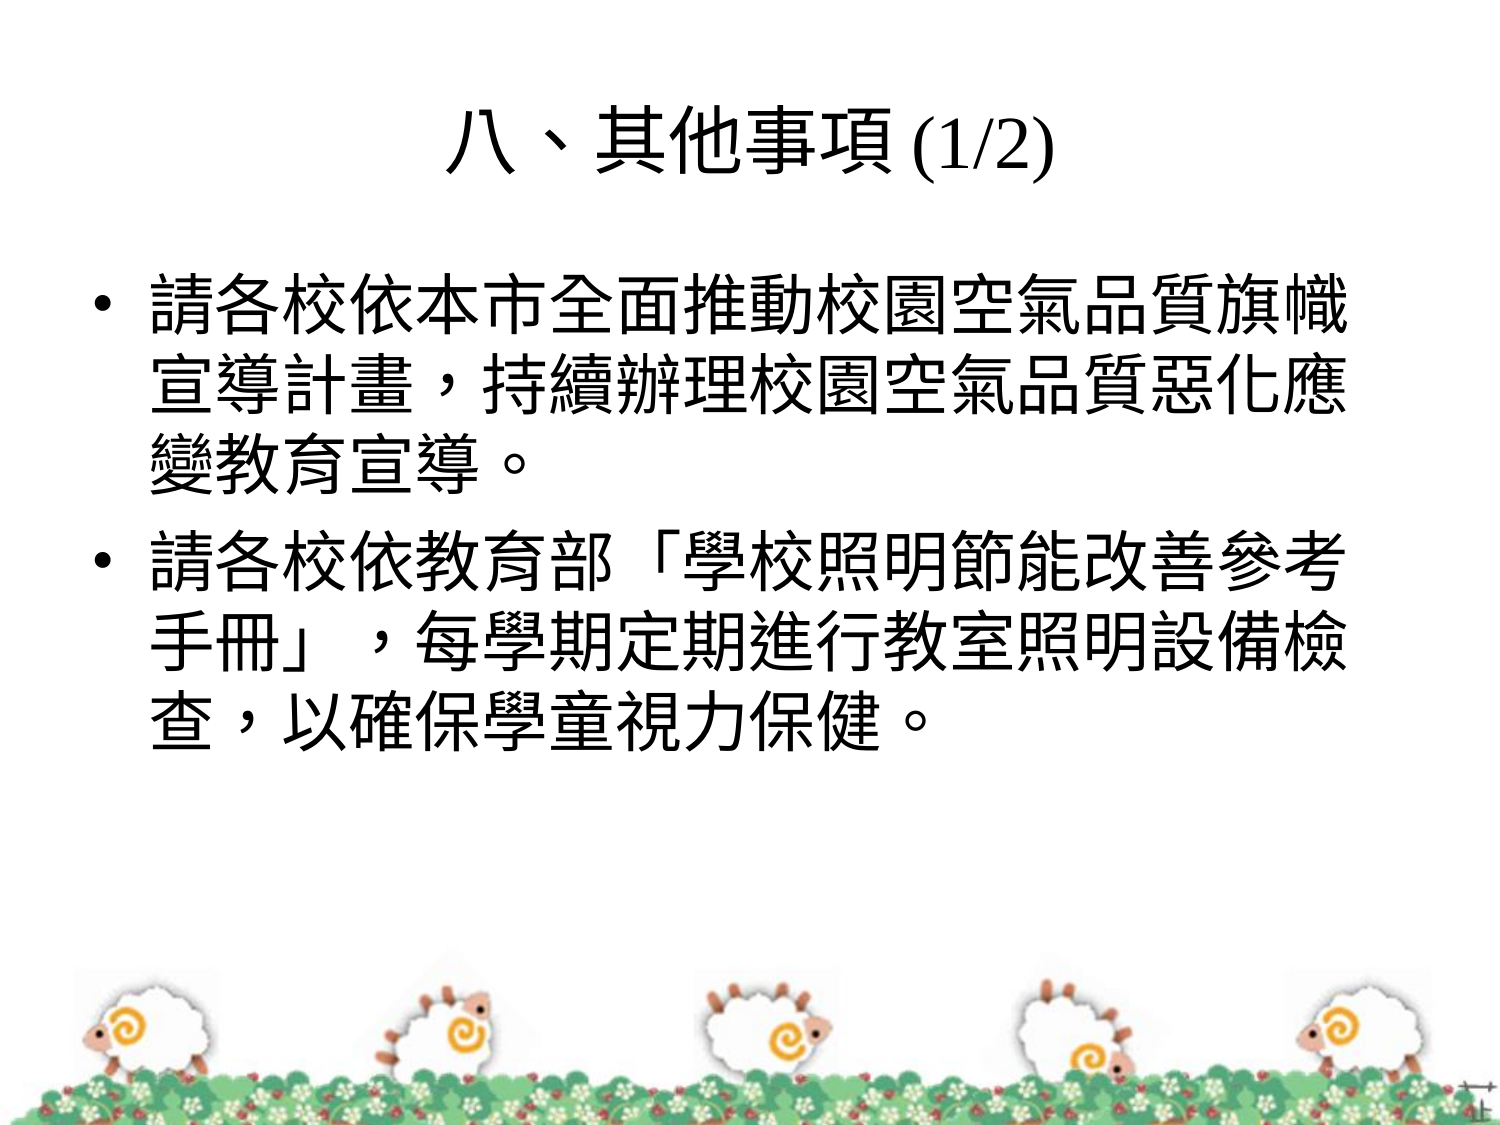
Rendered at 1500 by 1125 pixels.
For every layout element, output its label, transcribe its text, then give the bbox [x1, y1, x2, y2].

picture [0, 645, 1500, 1125]
title 八、其他事項(1/2) [75, 45, 1426, 233]
list 請各校依本市全面推動校園空氣品質旗幟宣導計畫，持續辦理校園空氣品質惡化應變教育宣導。 請各校依教育部「學校照明節能改善參考手冊」，每學期定期進行教室照明設備檢查，以確保學童視力保健。 [76, 255, 1427, 998]
